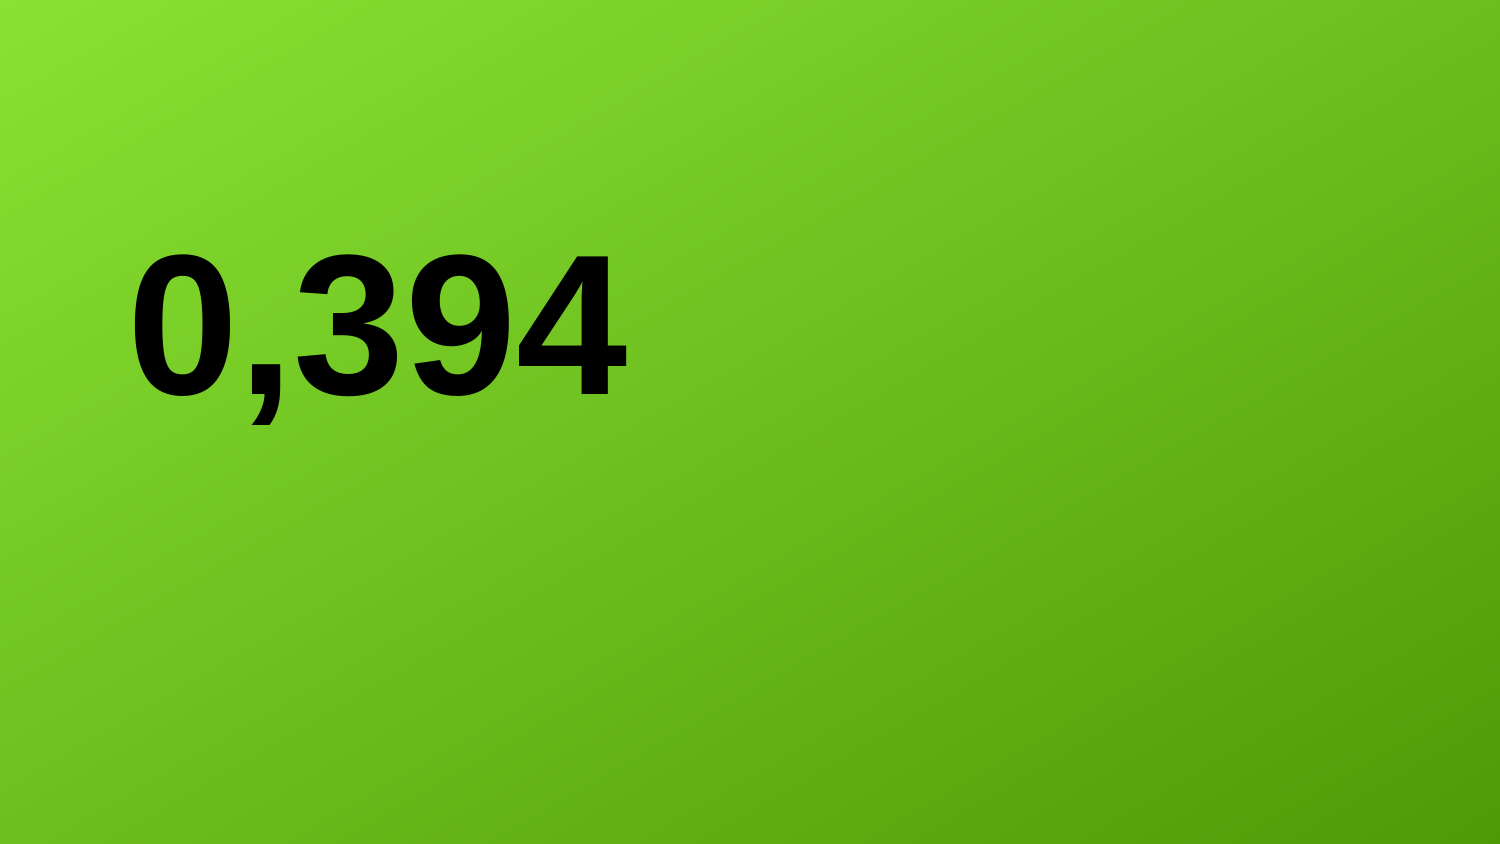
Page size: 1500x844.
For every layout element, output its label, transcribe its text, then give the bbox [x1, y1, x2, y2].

text_box 0,394 [440, 276, 480, 326]
text_box 0,394 [541, 283, 582, 346]
text_box 0,394 [162, 276, 202, 374]
text_box 0,394 [112, 259, 1388, 450]
